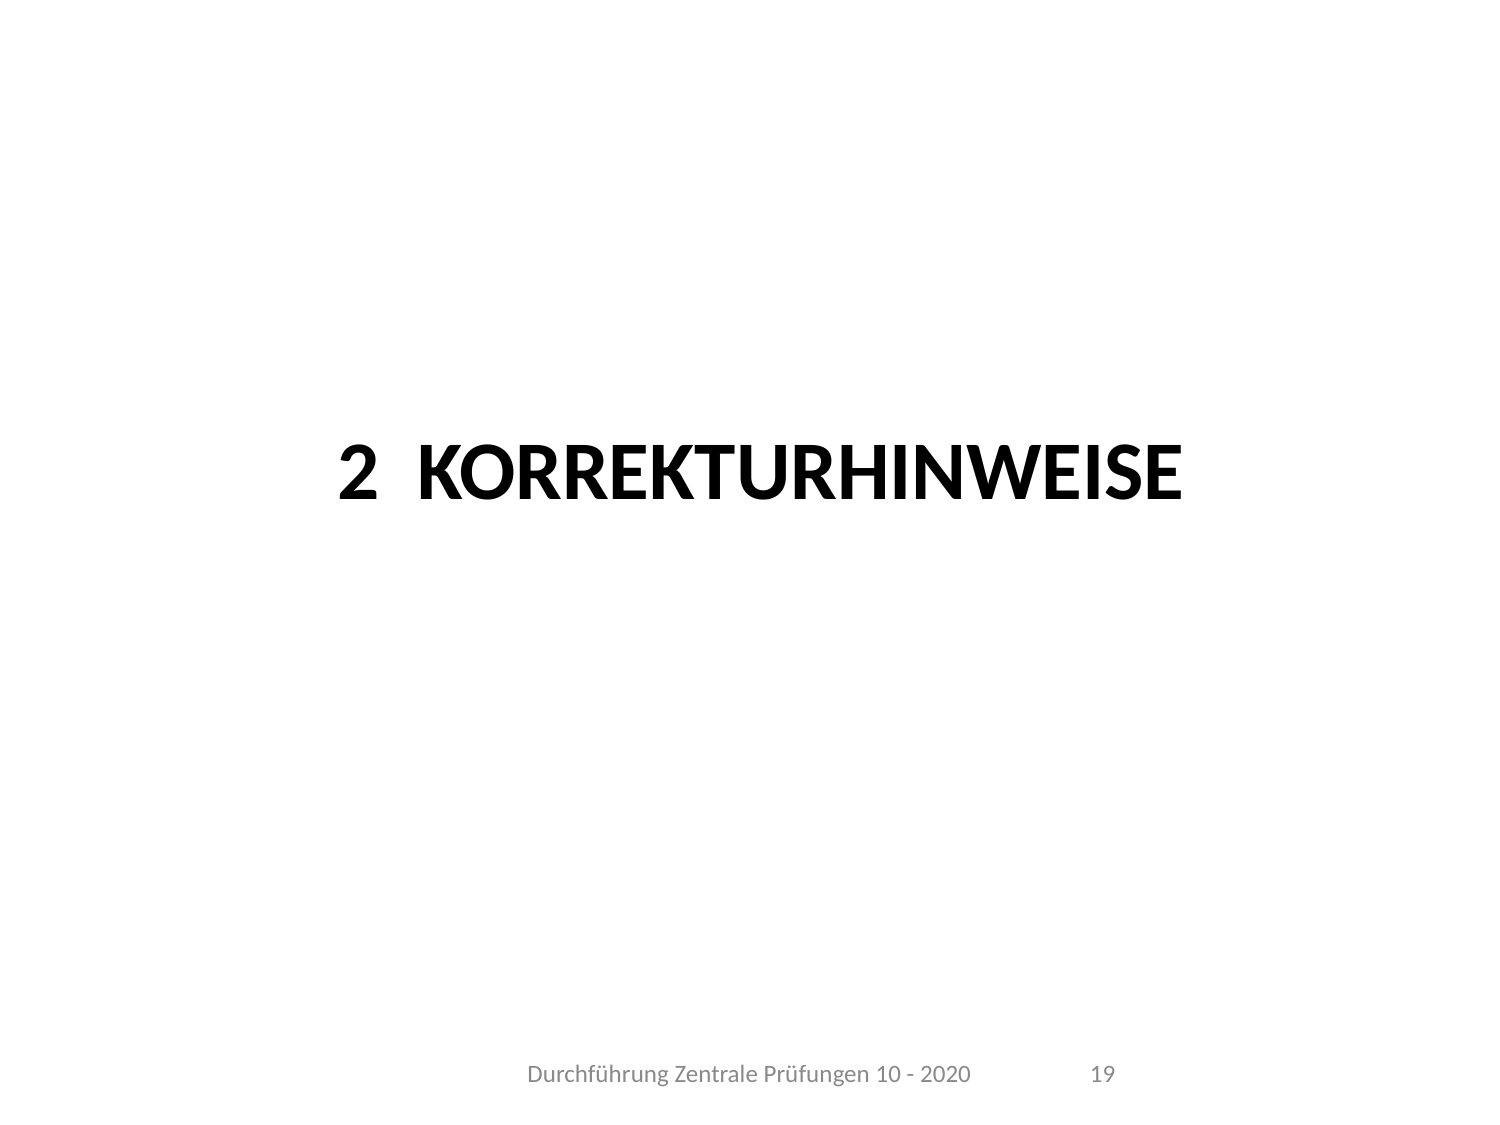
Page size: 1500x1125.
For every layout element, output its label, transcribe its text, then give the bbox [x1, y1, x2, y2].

text_box Durchführung Zentrale Prüfungen 10 - 2020 [512, 1042, 988, 1103]
title 2 Korrekturhinweise [123, 408, 1399, 633]
text_box 19 [1074, 1042, 1426, 1103]
